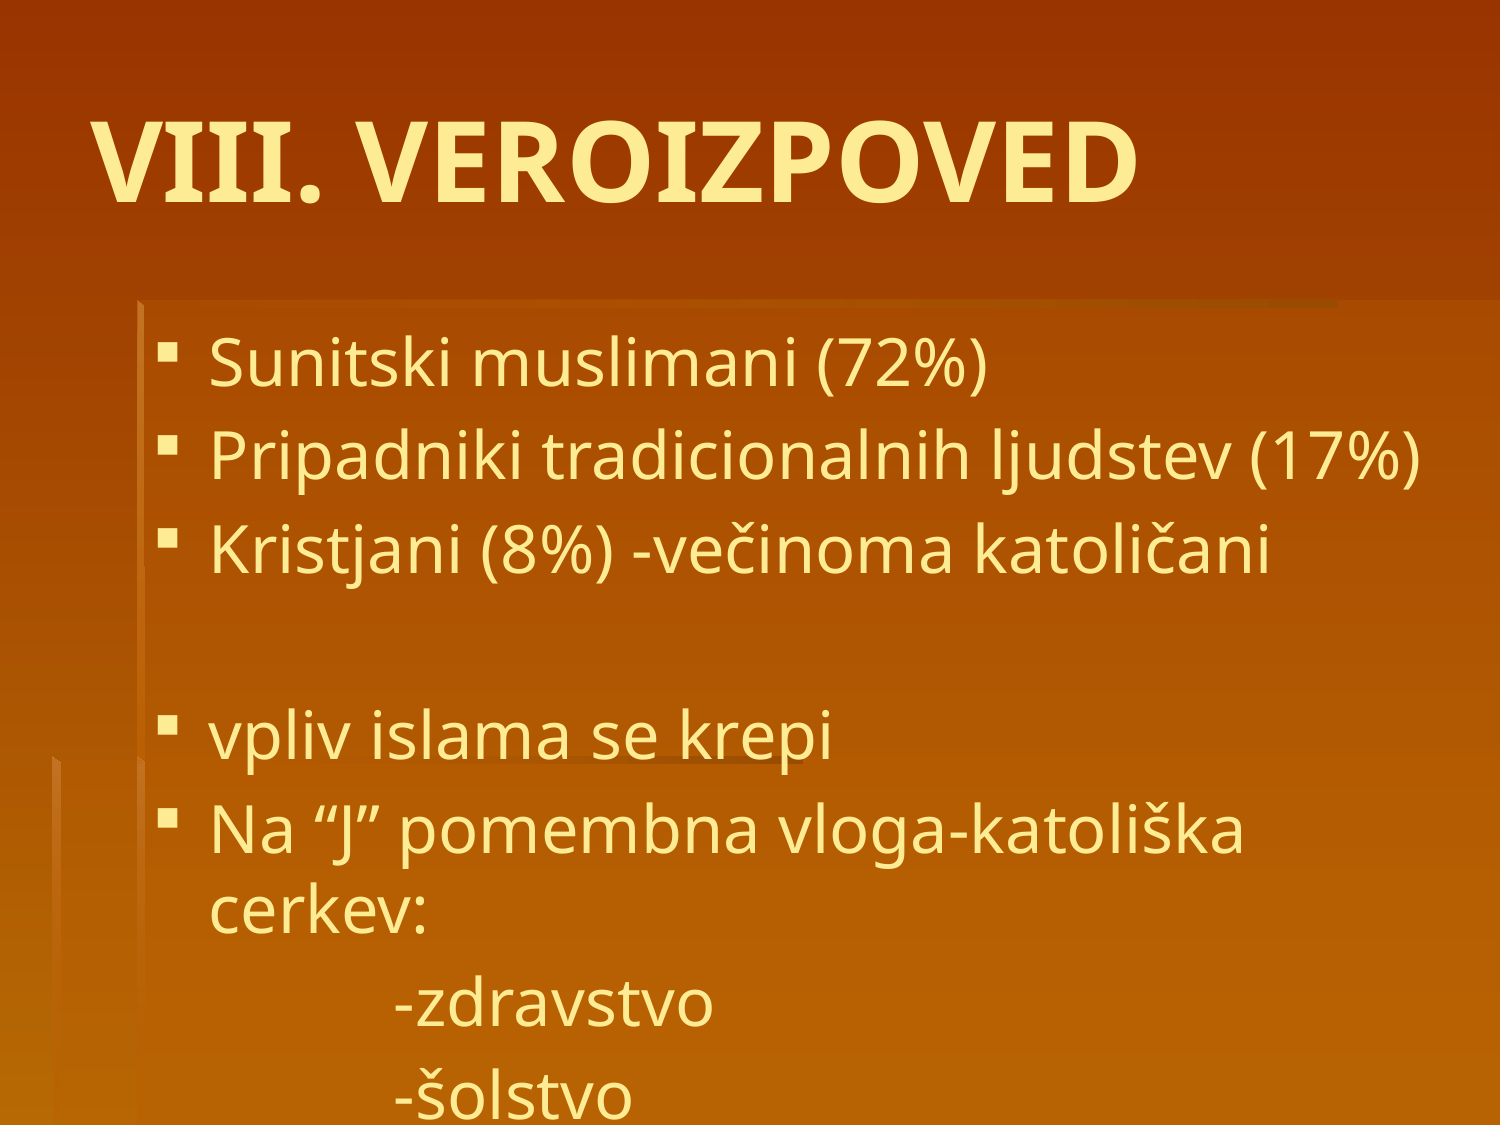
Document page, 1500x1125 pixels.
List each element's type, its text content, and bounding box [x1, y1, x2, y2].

list Sunitski muslimani (72%) Pripadniki tradicionalnih ljudstev (17%) Kristjani (8%) -večinoma katoličani vpliv islama se krepi Na “J” pomembna vloga-katoliška cerkev: -zdravstvo -šolstvo [137, 312, 1451, 1083]
title VEROIZPOVED [75, 40, 1451, 275]
